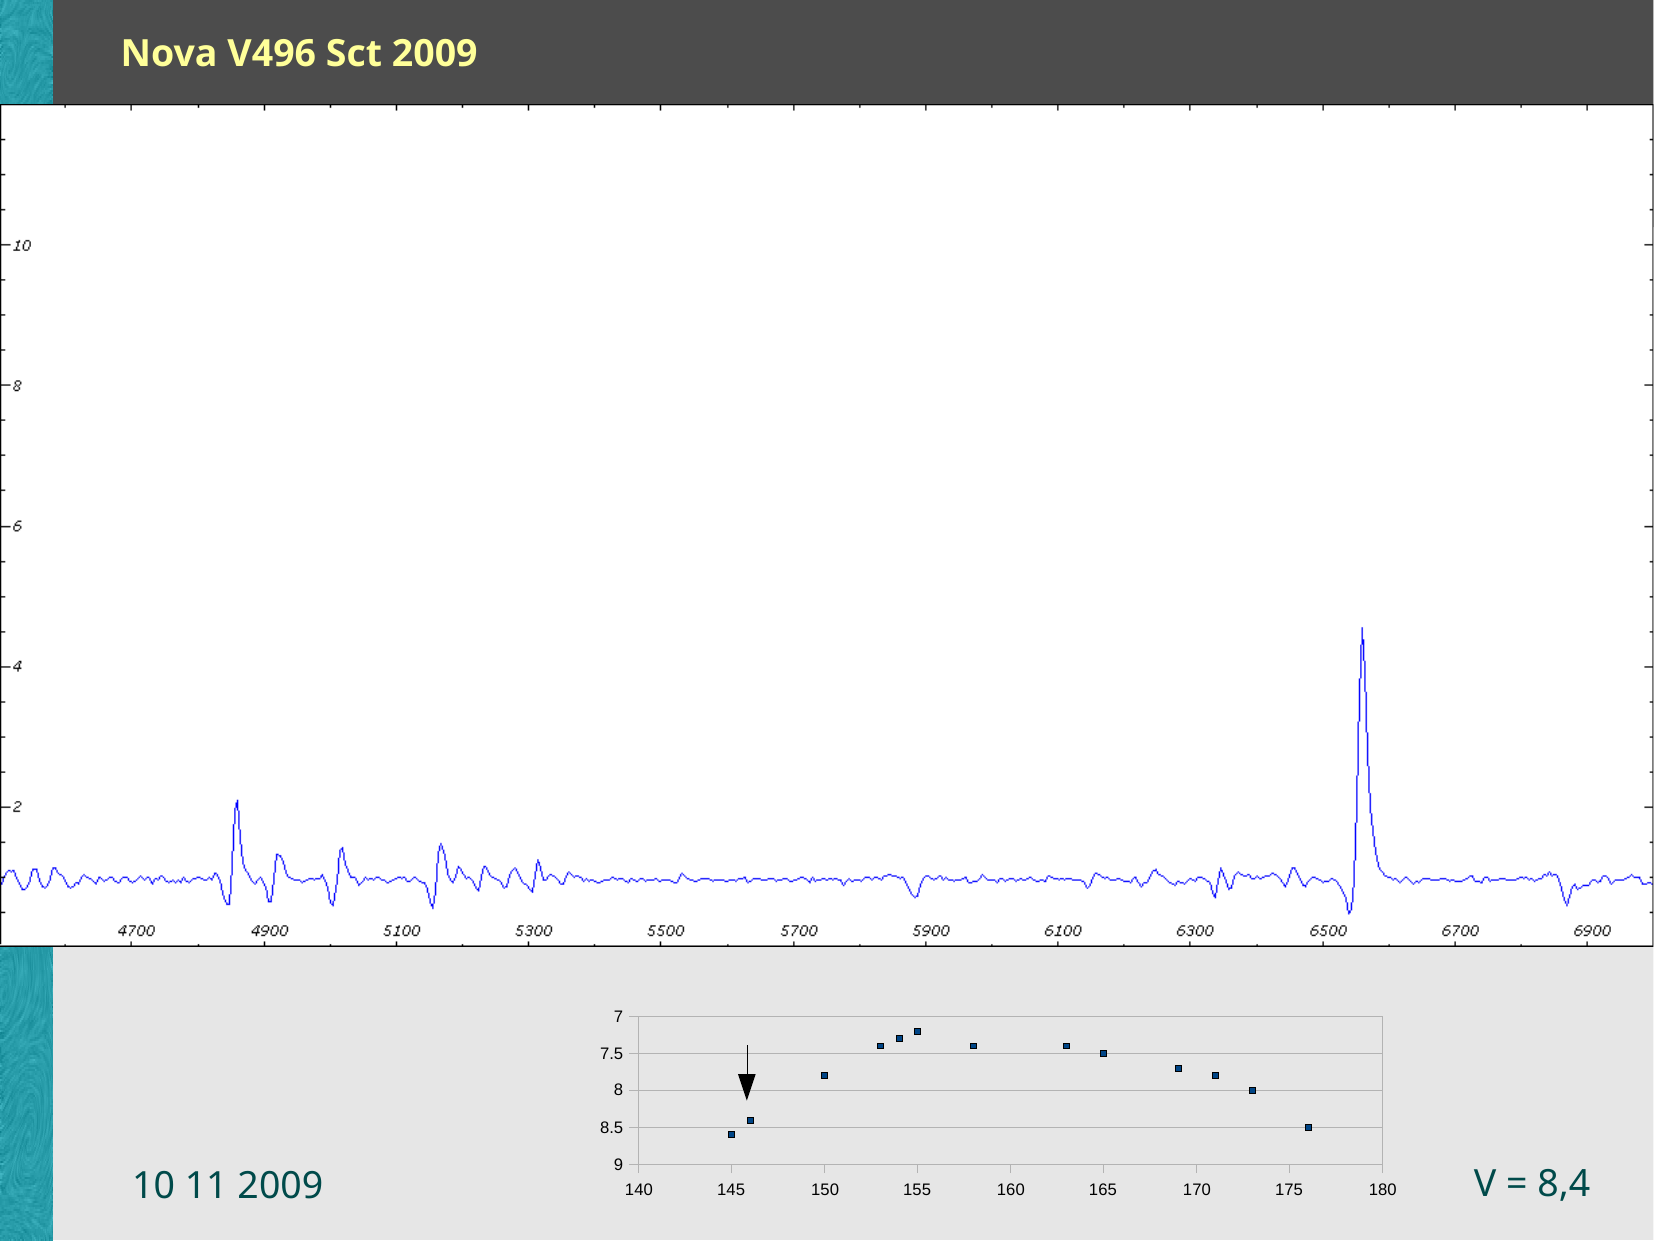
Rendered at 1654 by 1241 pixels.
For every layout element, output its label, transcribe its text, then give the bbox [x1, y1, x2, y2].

text_box 10 11 2009 [117, 1151, 372, 1219]
text_box Nova V496 Sct 2009 [105, 19, 596, 87]
picture [0, 0, 1654, 1241]
text_box V = 8,4 [1459, 1148, 1631, 1217]
picture [600, 1005, 1399, 1203]
